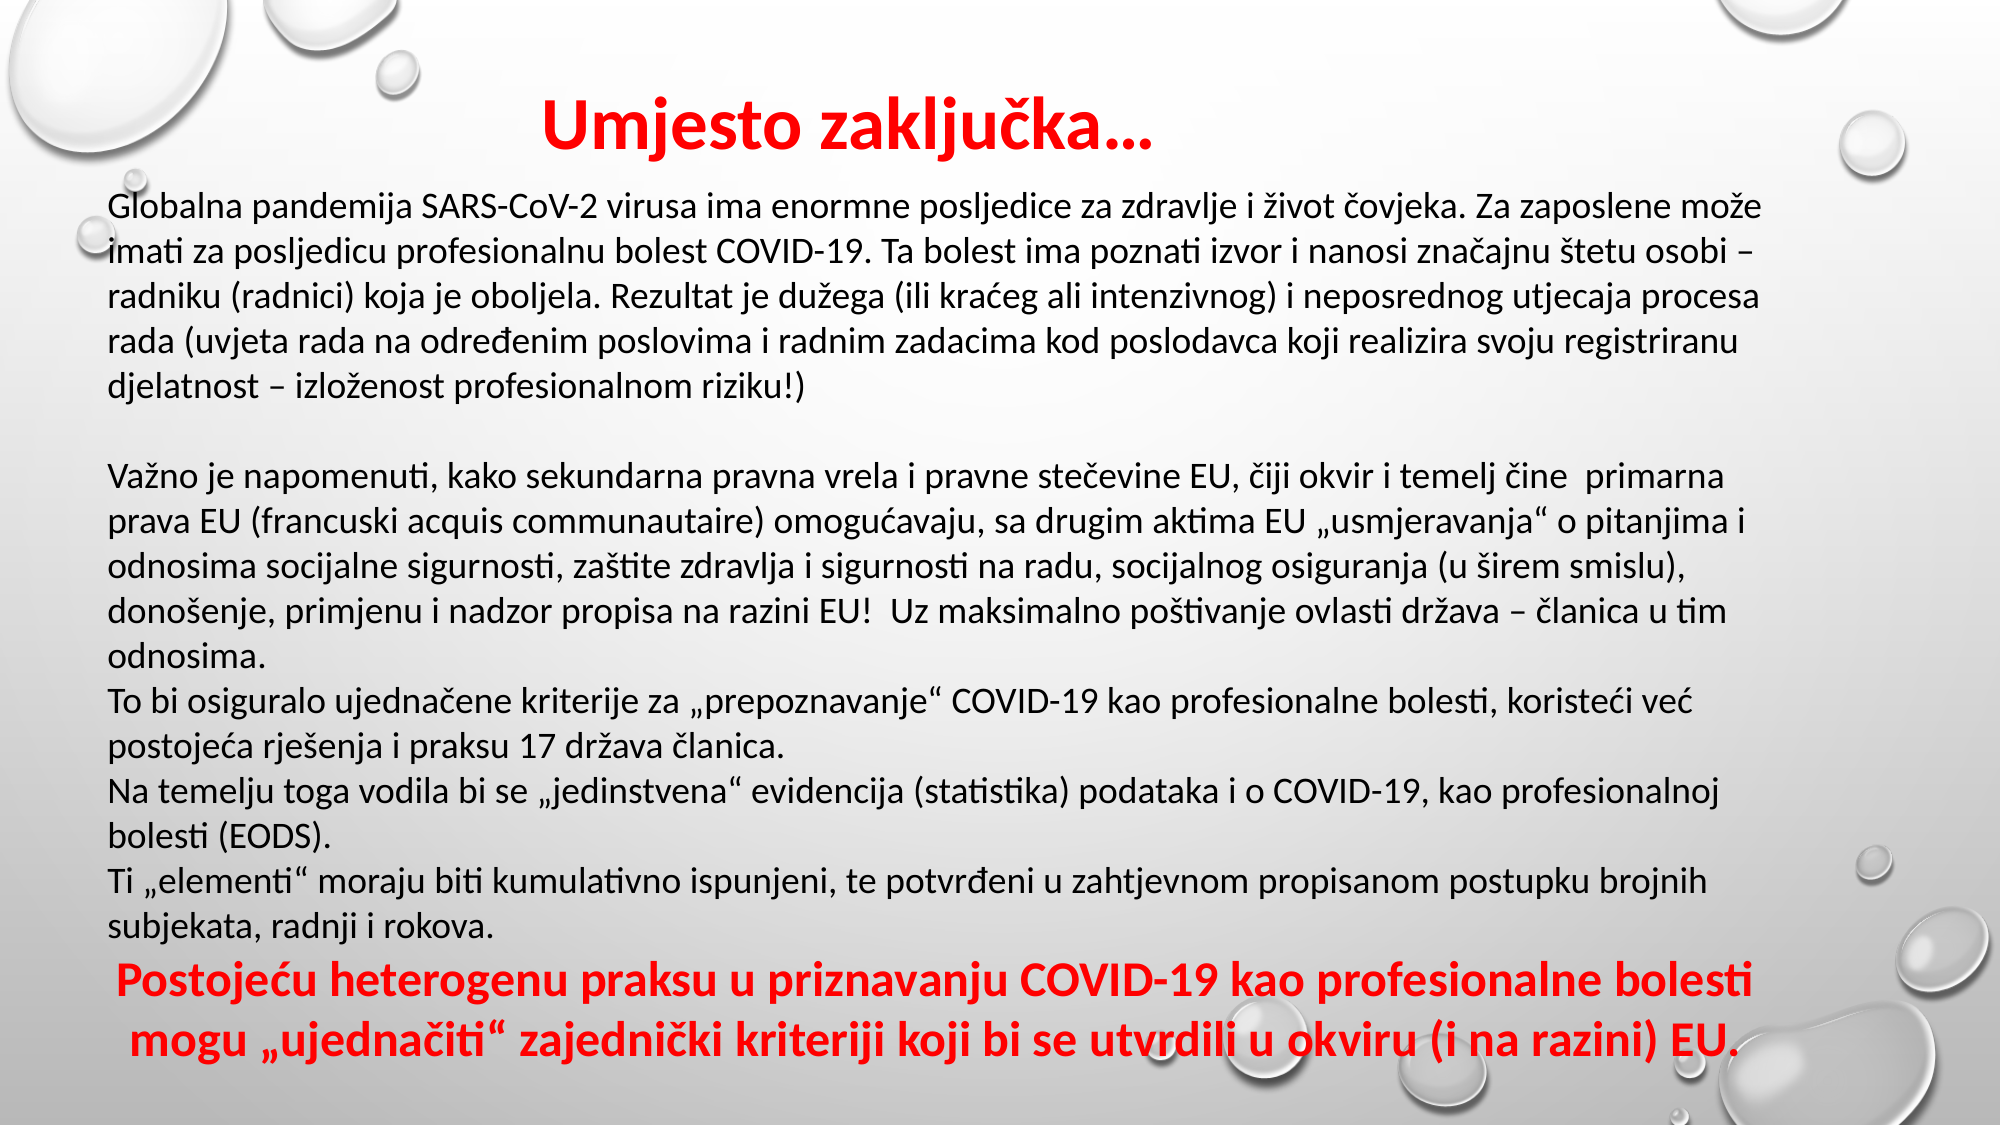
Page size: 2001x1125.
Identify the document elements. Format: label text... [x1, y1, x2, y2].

text_box Globalna pandemija SARS-CoV-2 virusa ima enormne posljedice za zdravlje i život čovjeka. Za zaposlene može imati za posljedicu profesionalnu bolest COVID-19. Ta bolest ima poznati izvor i nanosi značajnu štetu osobi – radniku (radnici) koja je oboljela. Rezultat je dužega (ili kraćeg ali intenzivnog) i neposrednog utjecaja procesa rada (uvjeta rada na određenim poslovima i radnim zadacima kod poslodavca koji realizira svoju registriranu djelatnost – izloženost profesionalnom riziku!) Važno je napomenuti, kako sekundarna pravna vrela i pravne stečevine EU, čiji okvir i temelj čine primarna prava EU (francuski acquis communautaire) omogućavaju, sa drugim aktima EU „usmjeravanja“ o pitanjima i odnosima socijalne sigurnosti, zaštite zdravlja i sigurnosti na radu, socijalnog osiguranja (u širem smislu), donošenje, primjenu i nadzor propisa na razini EU! Uz maksimalno poštivanje ovlasti država – članica u tim odnosima. To bi osiguralo ujednačene kriterije za „prepoznavanje“ COVID-19 kao profesionalne bolesti, koristeći već postojeća rješenja i praksu 17 država članica. Na temelju toga vodila bi se „jedinstvena“ evidencija (statistika) podataka i o COVID-19, kao profesionalnoj bolesti (EODS). Ti „elementi“ moraju biti kumulativno ispunjeni, te potvrđeni u zahtjevnom propisanom postupku brojnih subjekata, radnji i rokova. Postojeću heterogenu praksu u priznavanju COVID-19 kao profesionalne bolesti mogu „ujednačiti“ zajednički kriteriji koji bi se utvrdili u okviru (i na razini) EU. [92, 174, 1830, 1074]
text_box Umjesto zaključka… [527, 67, 1189, 173]
